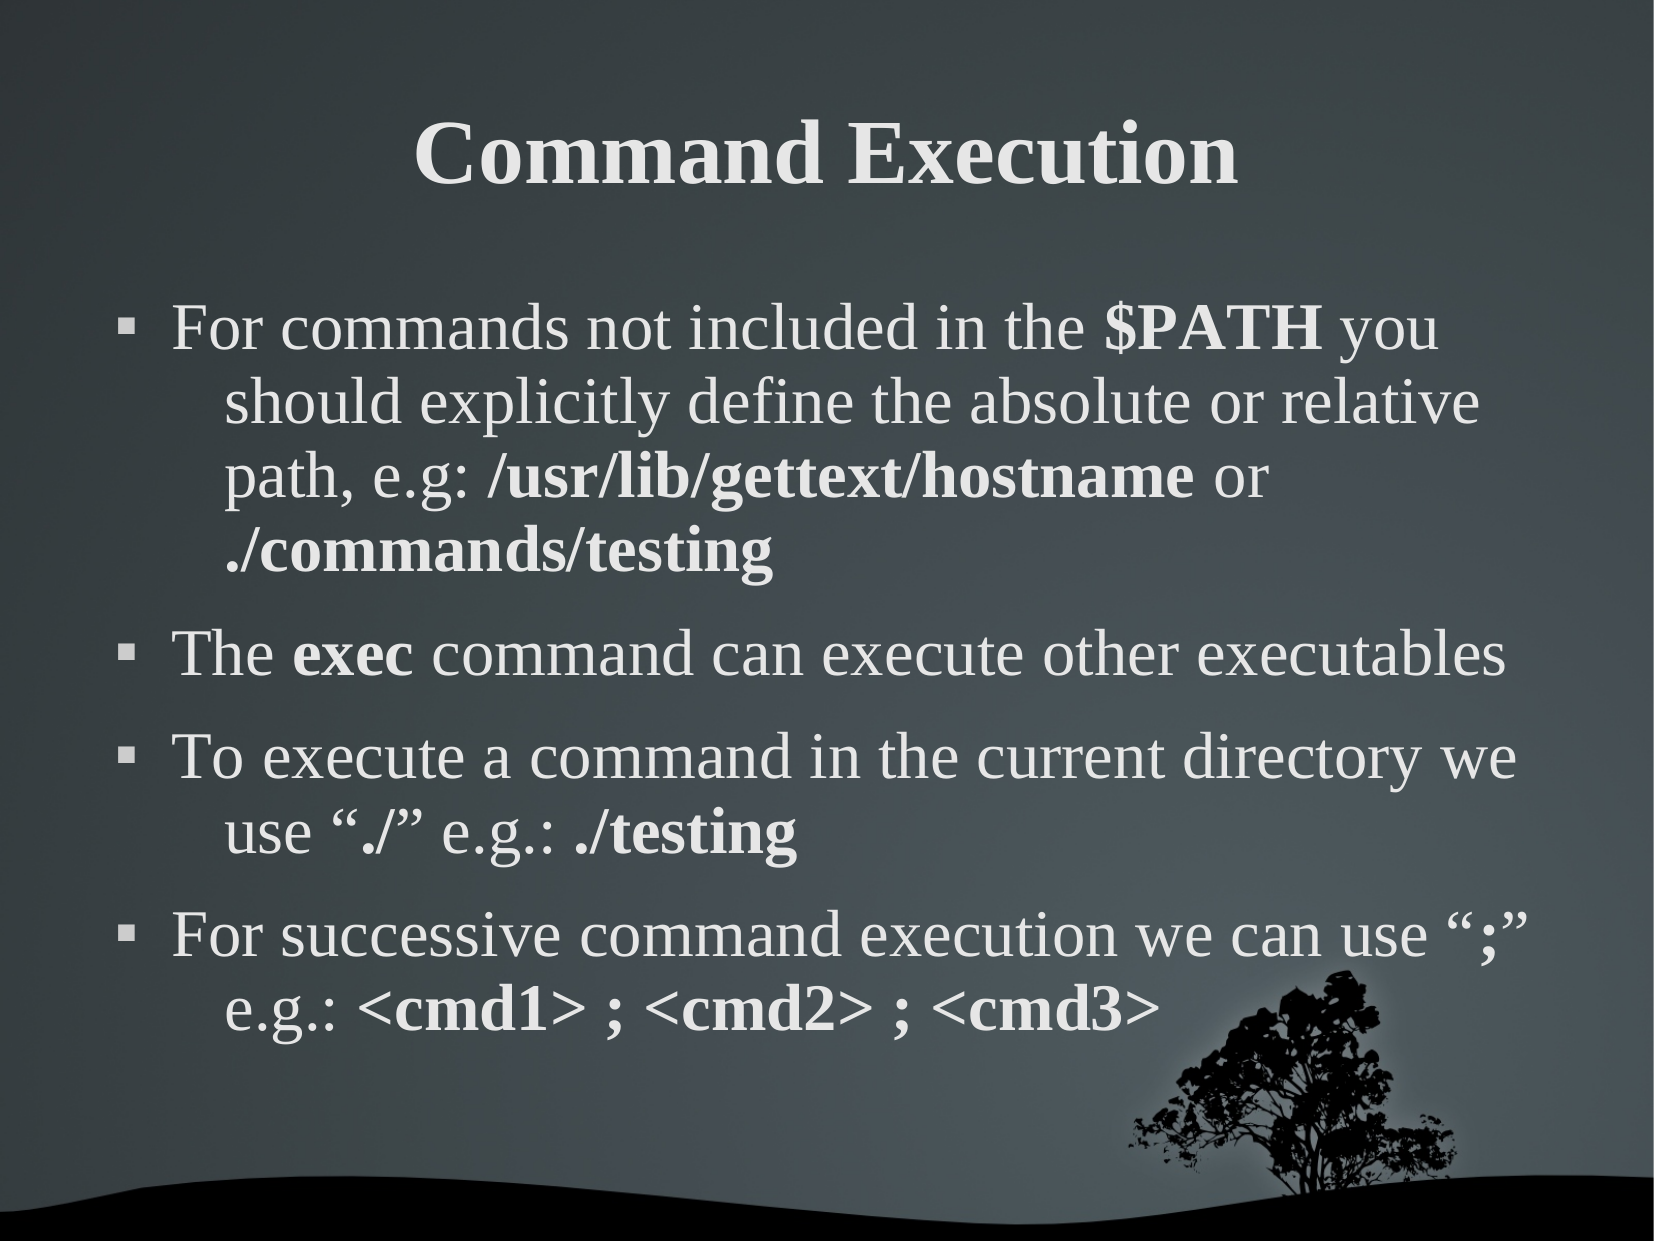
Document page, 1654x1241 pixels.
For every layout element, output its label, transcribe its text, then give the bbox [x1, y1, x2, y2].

picture [0, 0, 1654, 1241]
list For commands not included in the $PATH you should explicitly define the absolute or relative path, e.g: /usr/lib/gettext/hostname or ./commands/testing The exec command can execute other executables To execute a command in the current directory we use “./” e.g.: ./testing For successive command execution we can use “;” e.g.: <cmd1> ; <cmd2> ; <cmd3> [82, 290, 1571, 1241]
title Command Execution [82, 49, 1571, 257]
